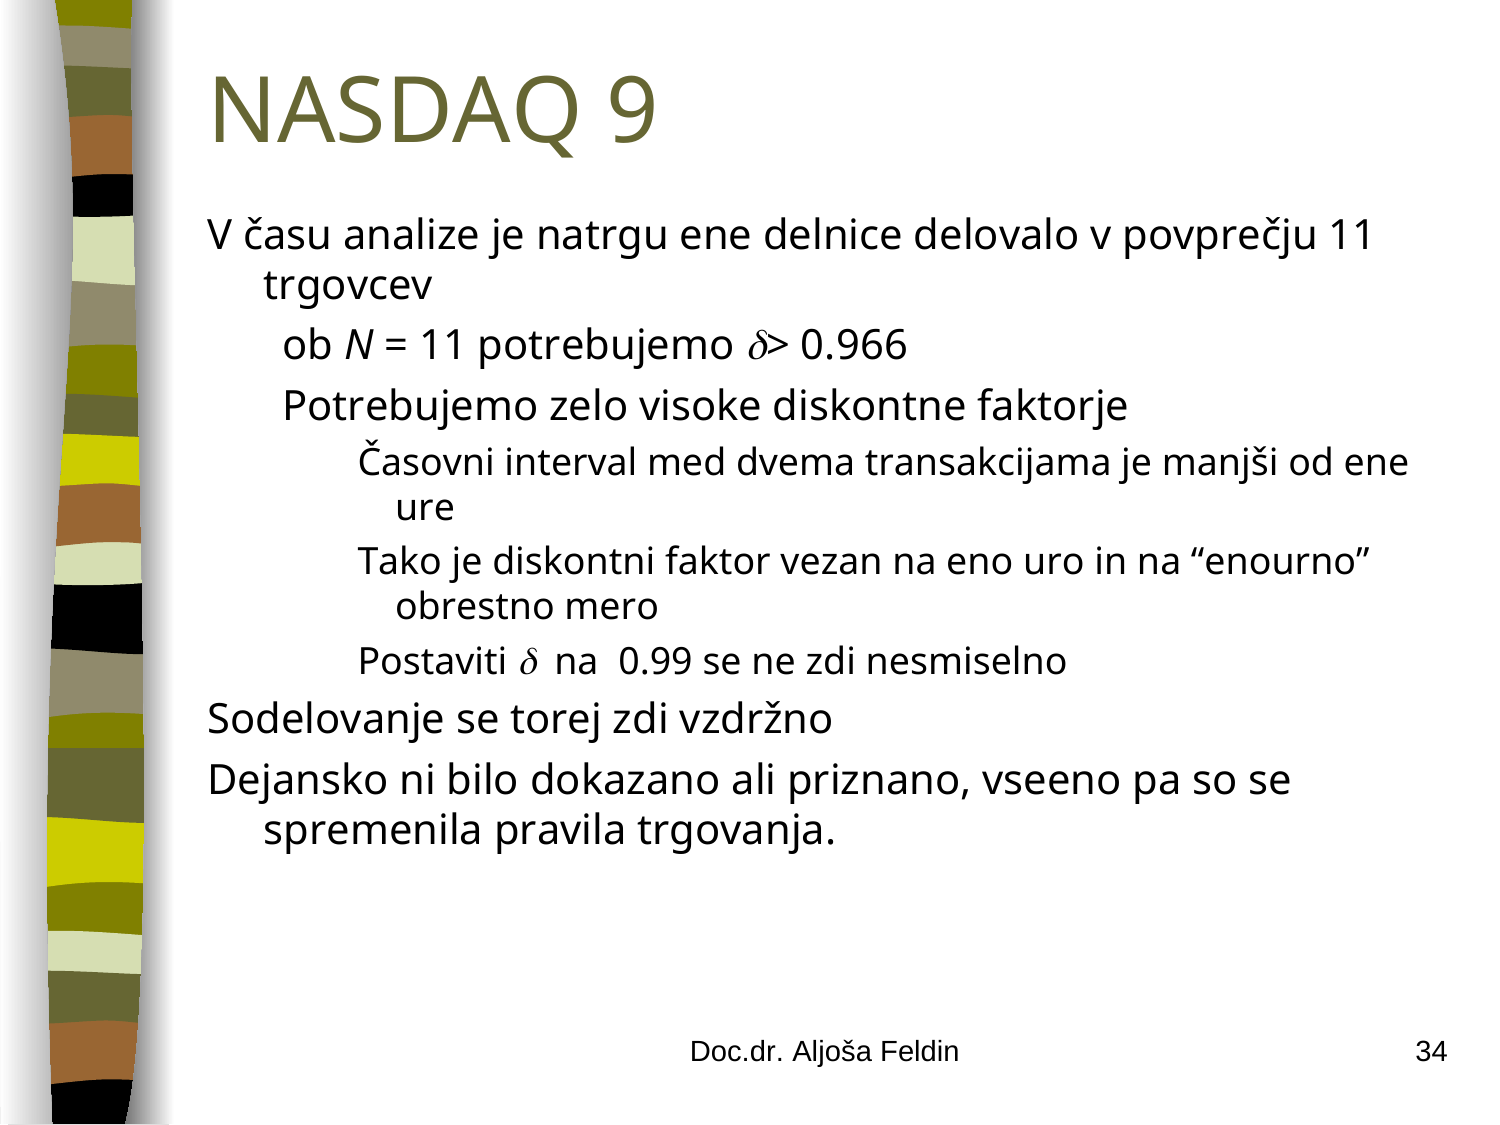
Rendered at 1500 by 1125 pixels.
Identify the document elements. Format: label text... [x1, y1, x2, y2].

title NASDAQ 9 [192, 12, 1468, 200]
text_box Doc.dr. Aljoša Feldin [587, 1025, 1063, 1101]
text_box <number> [1149, 1025, 1463, 1101]
list V času analize je natrgu ene delnice delovalo v povprečju 11 trgovcev ob N = 11 potrebujemo > 0.966 Potrebujemo zelo visoke diskontne faktorje Časovni interval med dvema transakcijama je manjši od ene ure Tako je diskontni faktor vezan na eno uro in na “enourno” obrestno mero Postaviti na 0.99 se ne zdi nesmiselno Sodelovanje se torej zdi vzdržno Dejansko ni bilo dokazano ali priznano, vseeno pa so se spremenila pravila trgovanja. [192, 200, 1468, 1001]
